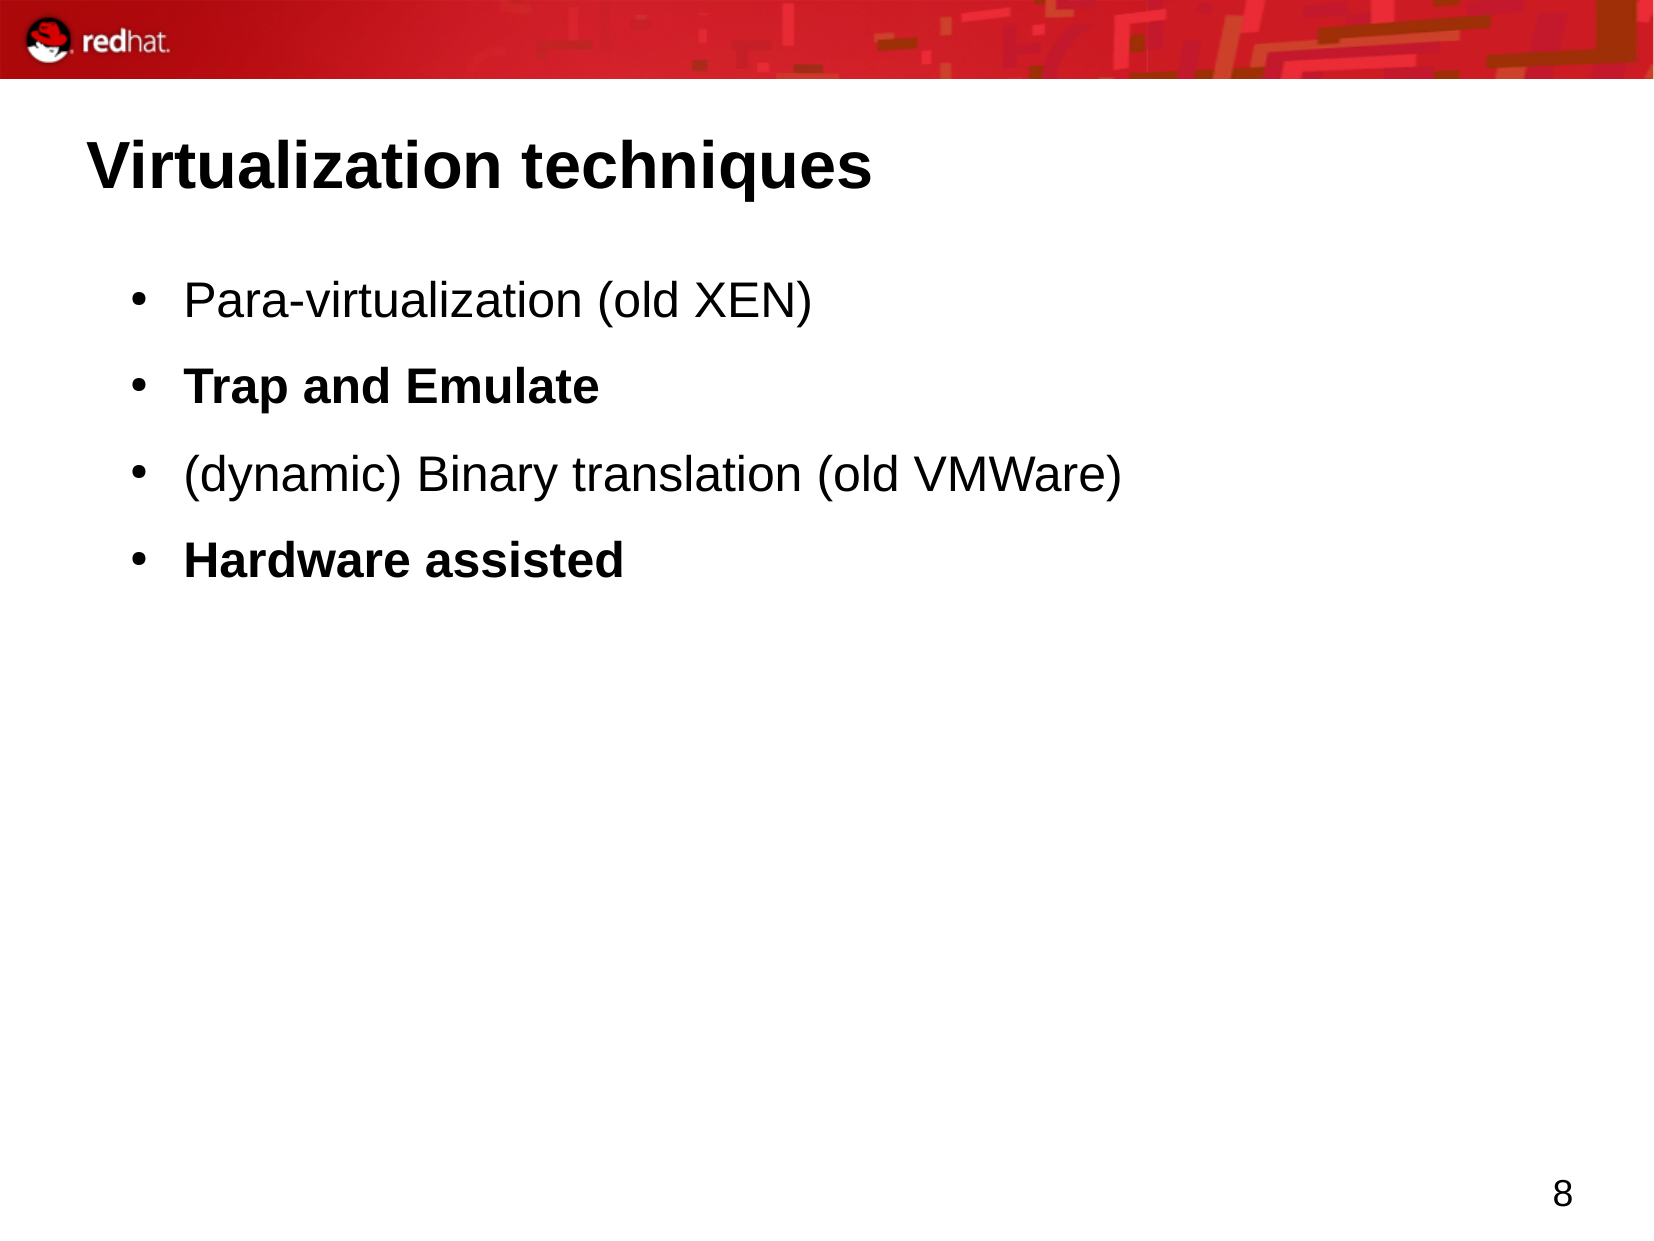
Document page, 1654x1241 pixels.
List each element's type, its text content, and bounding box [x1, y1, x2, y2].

picture [0, 0, 1654, 79]
title Virtualization techniques [86, 93, 1576, 244]
list Para-virtualization (old XEN) Trap and Emulate (dynamic) Binary translation (old VMWare) Hardware assisted [112, 266, 1538, 679]
